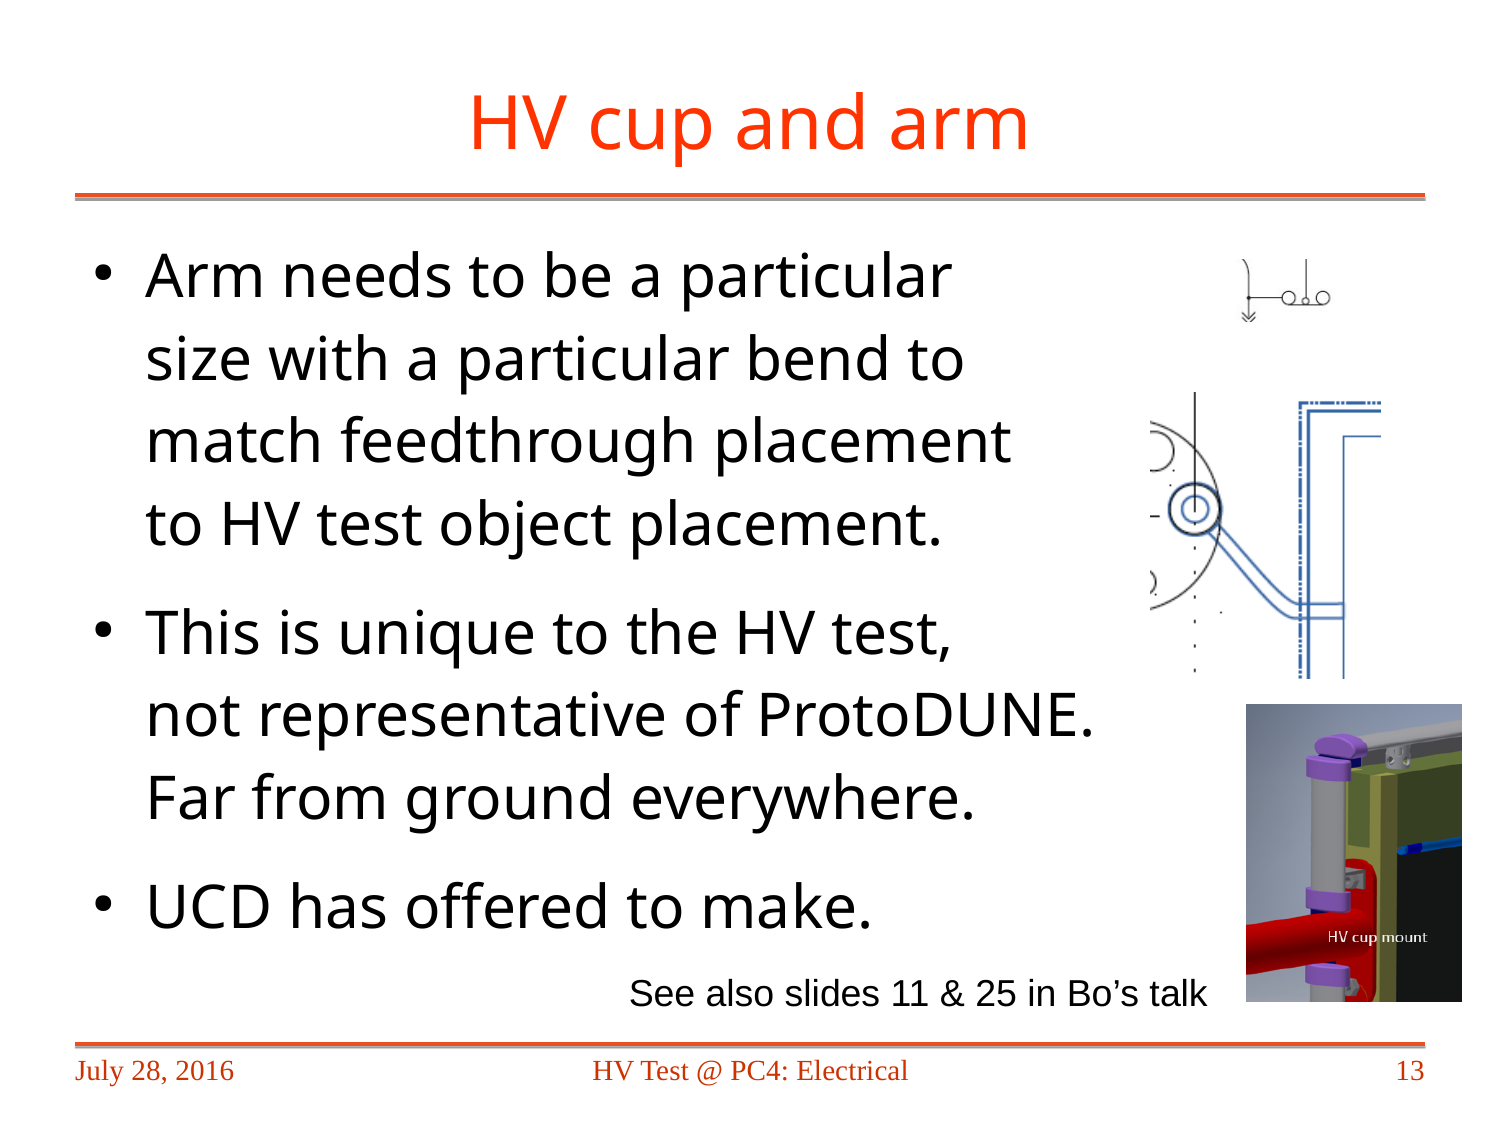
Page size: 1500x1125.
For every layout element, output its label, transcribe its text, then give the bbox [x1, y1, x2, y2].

list Arm needs to be a particular size with a particular bend to match feedthrough placement to HV test object placement. This is unique to the HV test, not representative of ProtoDUNE. Far from ground everywhere. UCD has offered to make. [75, 232, 1425, 1002]
picture [1150, 392, 1381, 679]
picture [1246, 704, 1462, 1002]
picture [1224, 259, 1396, 322]
title HV cup and arm [75, 44, 1425, 196]
text_box See also slides 11 & 25 in Bo’s talk [614, 964, 1226, 1022]
